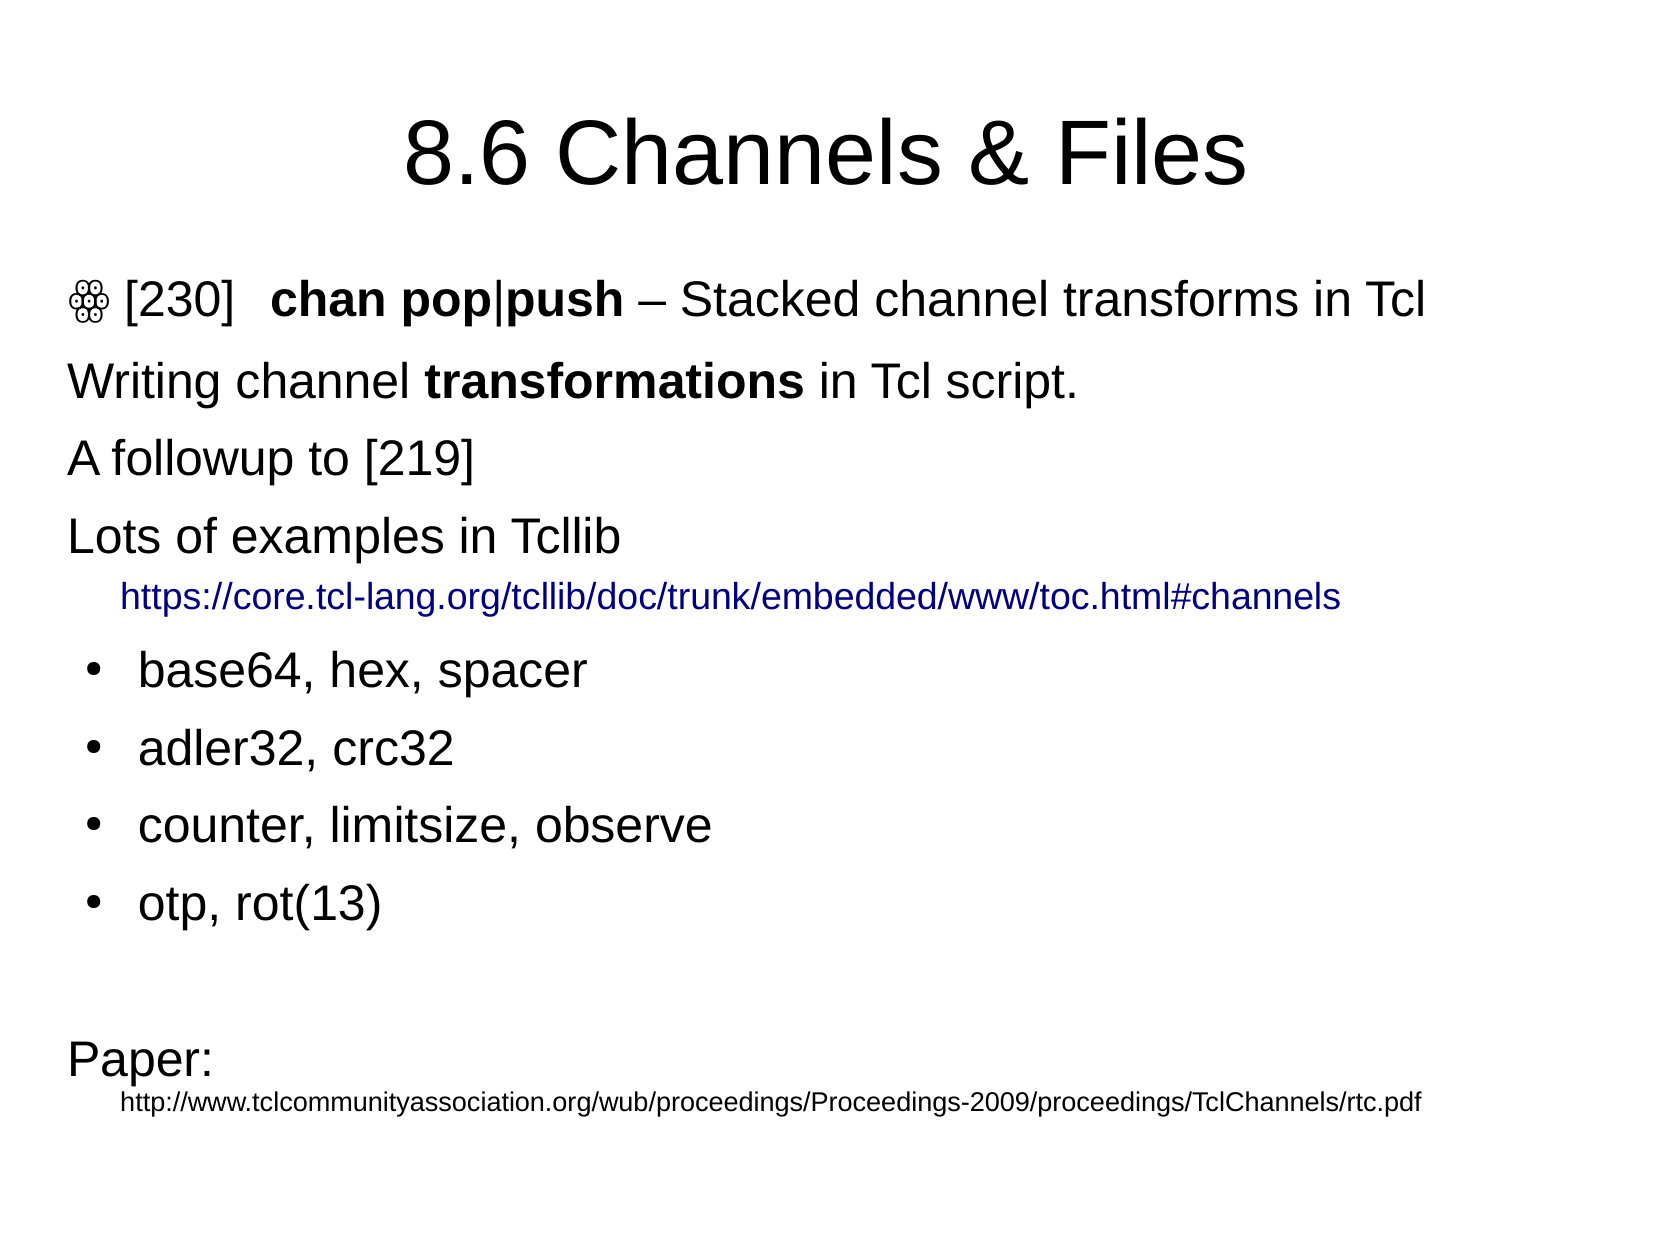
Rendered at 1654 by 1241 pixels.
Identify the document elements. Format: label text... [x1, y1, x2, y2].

title 8.6 Channels & Files [82, 56, 1571, 250]
list ꙮ [230] chan pop|push – Stacked channel transforms in Tcl Writing channel transformations in Tcl script. A followup to [219] Lots of examples in Tcllib https://core.tcl-lang.org/tcllib/doc/trunk/embedded/www/toc.html#channels base64, hex, spacer adler32, crc32 counter, limitsize, observe otp, rot(13) Paper: http://www.tclcommunityassociation.org/wub/proceedings/Proceedings-2009/proceedings/TclChannels/rtc.pdf [49, 262, 1538, 1193]
